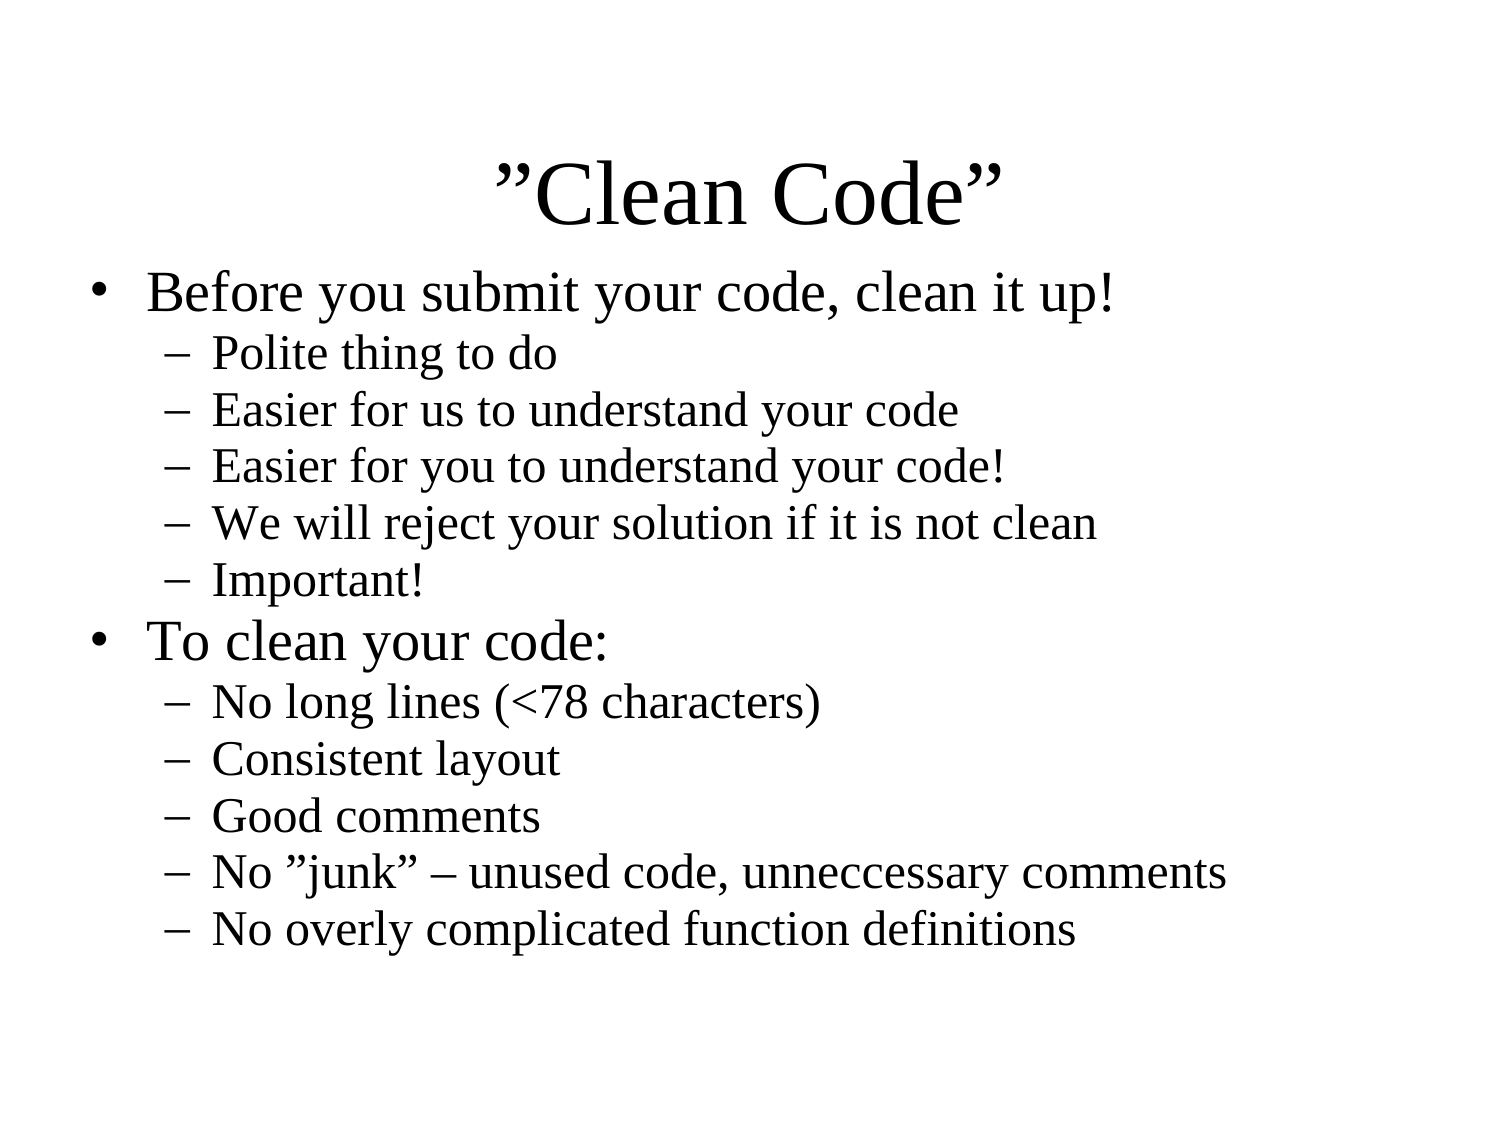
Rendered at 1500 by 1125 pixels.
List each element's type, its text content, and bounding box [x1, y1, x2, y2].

list Before you submit your code, clean it up! Polite thing to do Easier for us to understand your code Easier for you to understand your code! We will reject your solution if it is not clean Important! To clean your code: No long lines (<78 characters) Consistent layout Good comments No ”junk” – unused code, unneccessary comments No overly complicated function definitions [75, 262, 1426, 1059]
title ”Clean Code” [112, 99, 1388, 262]
